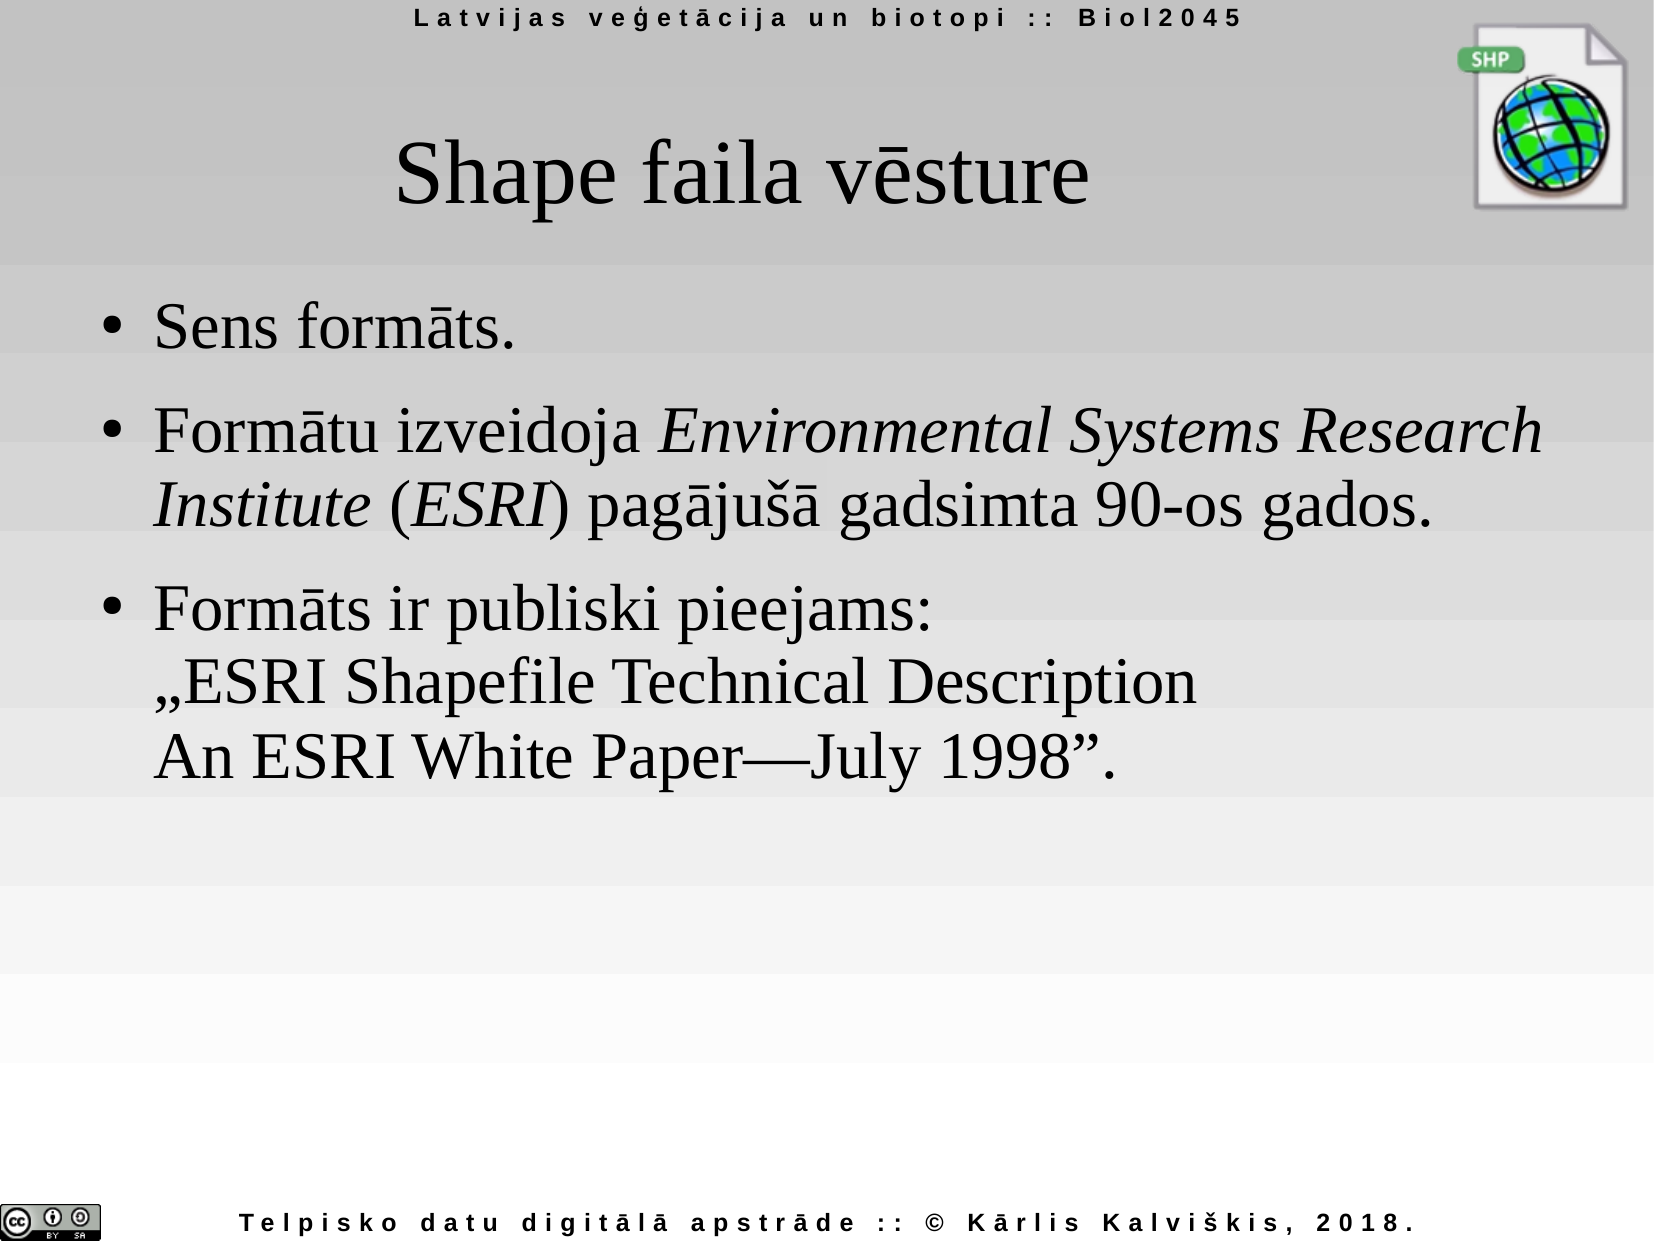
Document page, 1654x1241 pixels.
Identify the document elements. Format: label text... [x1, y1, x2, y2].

picture [0, 0, 1654, 1241]
title Shape faila vēsture [29, 49, 1457, 296]
list Sens formāts. Formātu izveidoja Environmental Systems Research Institute (ESRI) pagājušā gadsimta 90-os gados. Formāts ir publiski pieejams: „ESRI Shapefile Technical Description An ESRI White Paper—July 1998”. [82, 289, 1571, 1113]
